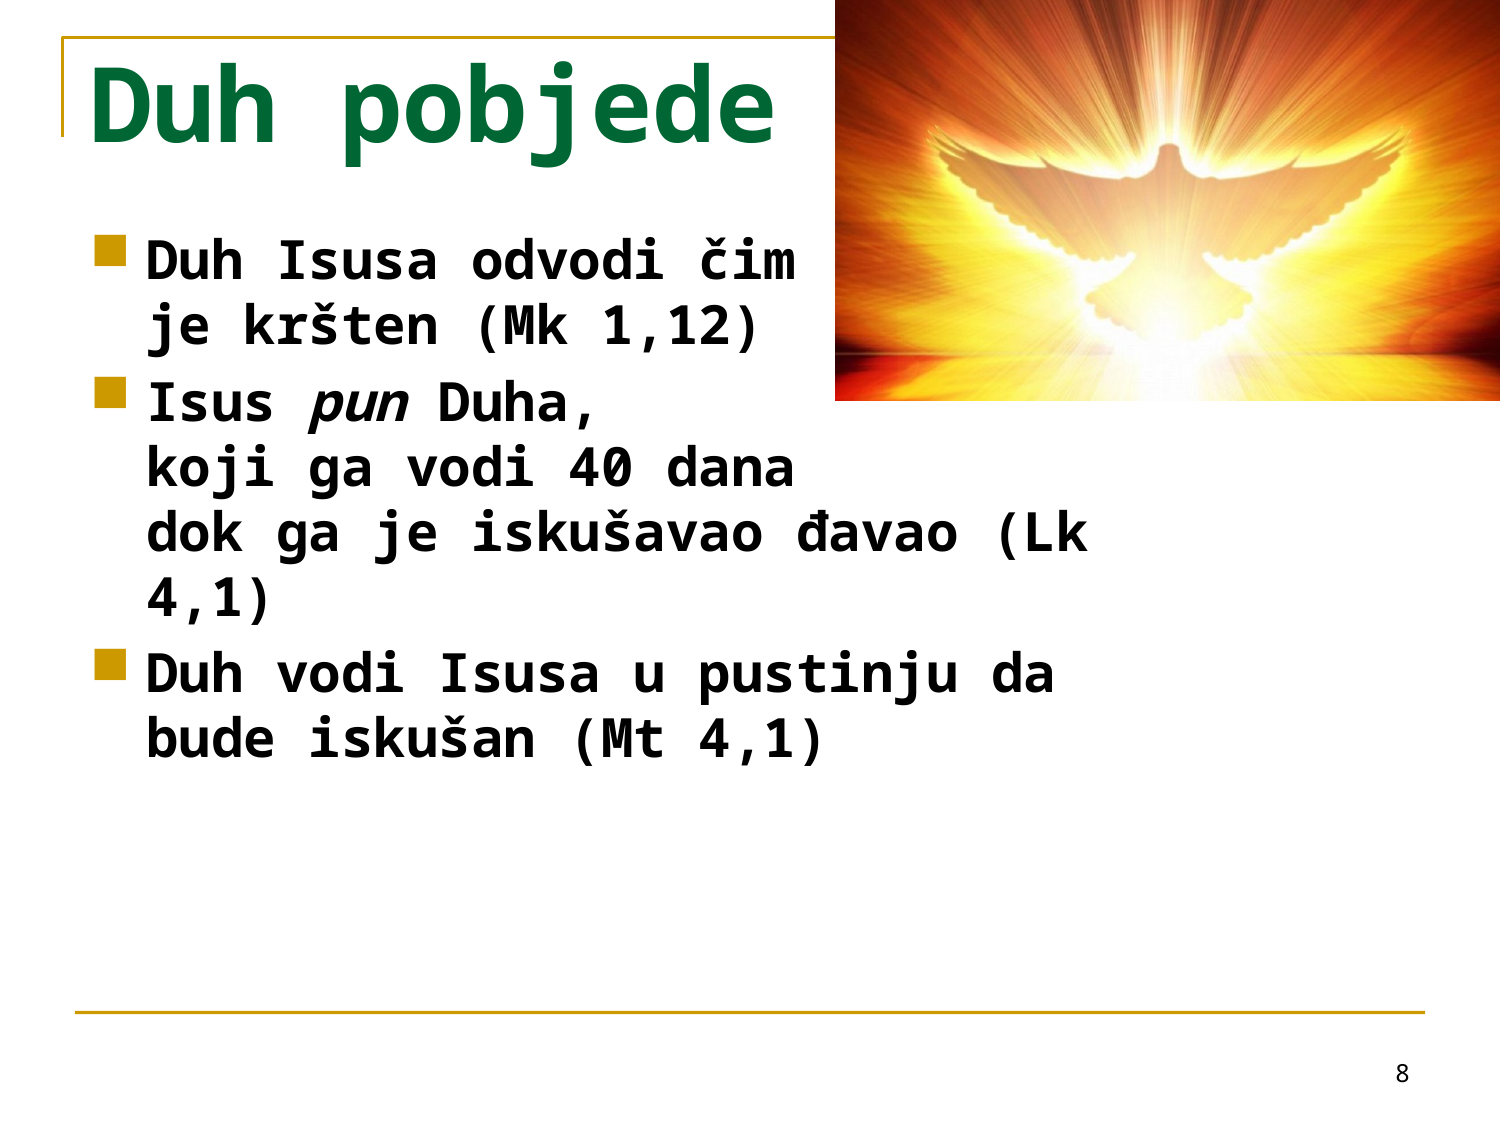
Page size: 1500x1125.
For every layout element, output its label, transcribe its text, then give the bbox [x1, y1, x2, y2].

text_box <number> [1074, 1024, 1425, 1100]
title Duh pobjede [75, 31, 835, 217]
list Duh Isusa odvodi čim je kršten (Mk 1,12) Isus pun Duha, koji ga vodi 40 dana dok ga je iskušavao đavao (Lk 4,1) Duh vodi Isusa u pustinju da bude iskušan (Mt 4,1) [75, 217, 1213, 1006]
picture [835, 0, 1500, 401]
